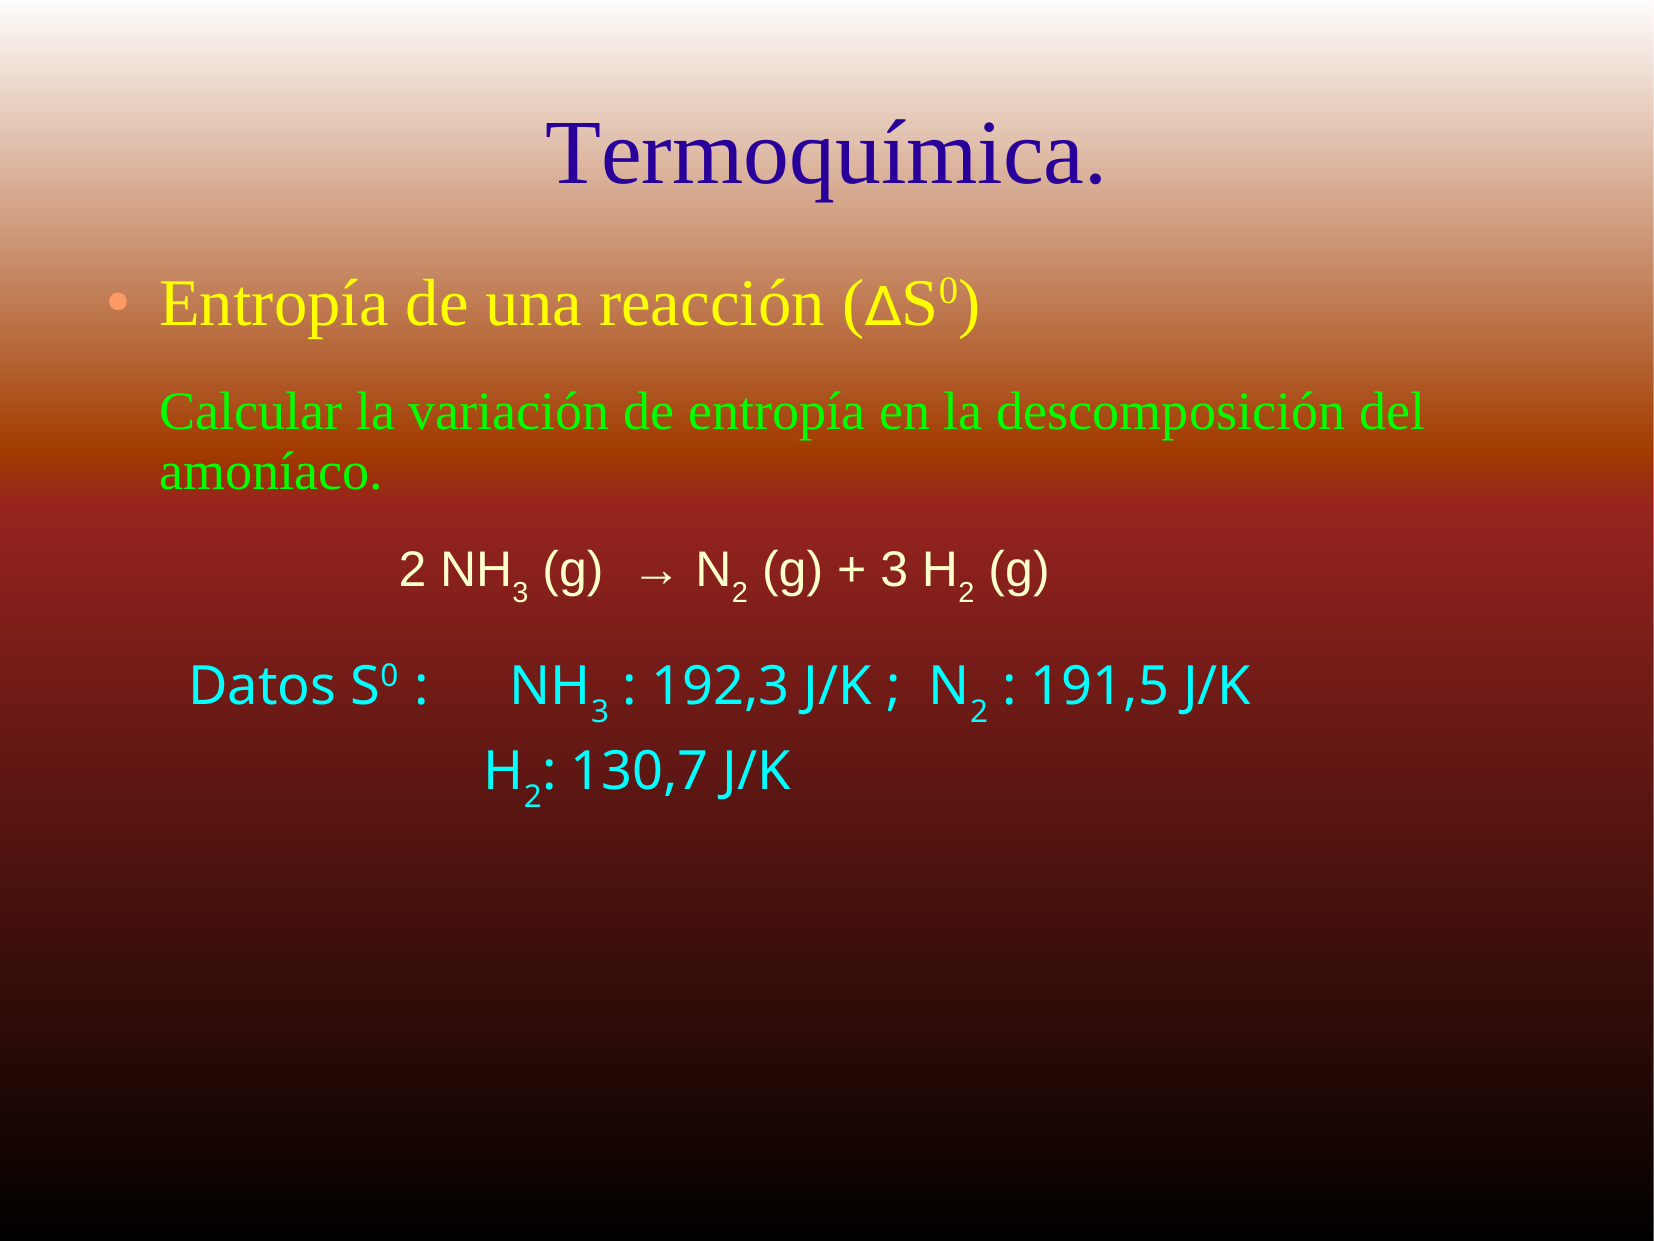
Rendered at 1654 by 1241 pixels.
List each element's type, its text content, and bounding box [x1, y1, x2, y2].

list Entropía de una reacción (∆S0) [88, 265, 1518, 381]
text_box Calcular la variación de entropía en la descomposición del amoníaco. [88, 381, 1595, 502]
text_box 2 NH3 (g) → N2 (g) + 3 H2 (g) [383, 533, 1211, 638]
title Termoquímica. [82, 49, 1571, 257]
picture [0, 0, 1654, 1241]
text_box Datos S0 : NH3 : 192,3 J/K ; N2 : 191,5 J/K H2: 130,7 J/K [173, 638, 1536, 823]
